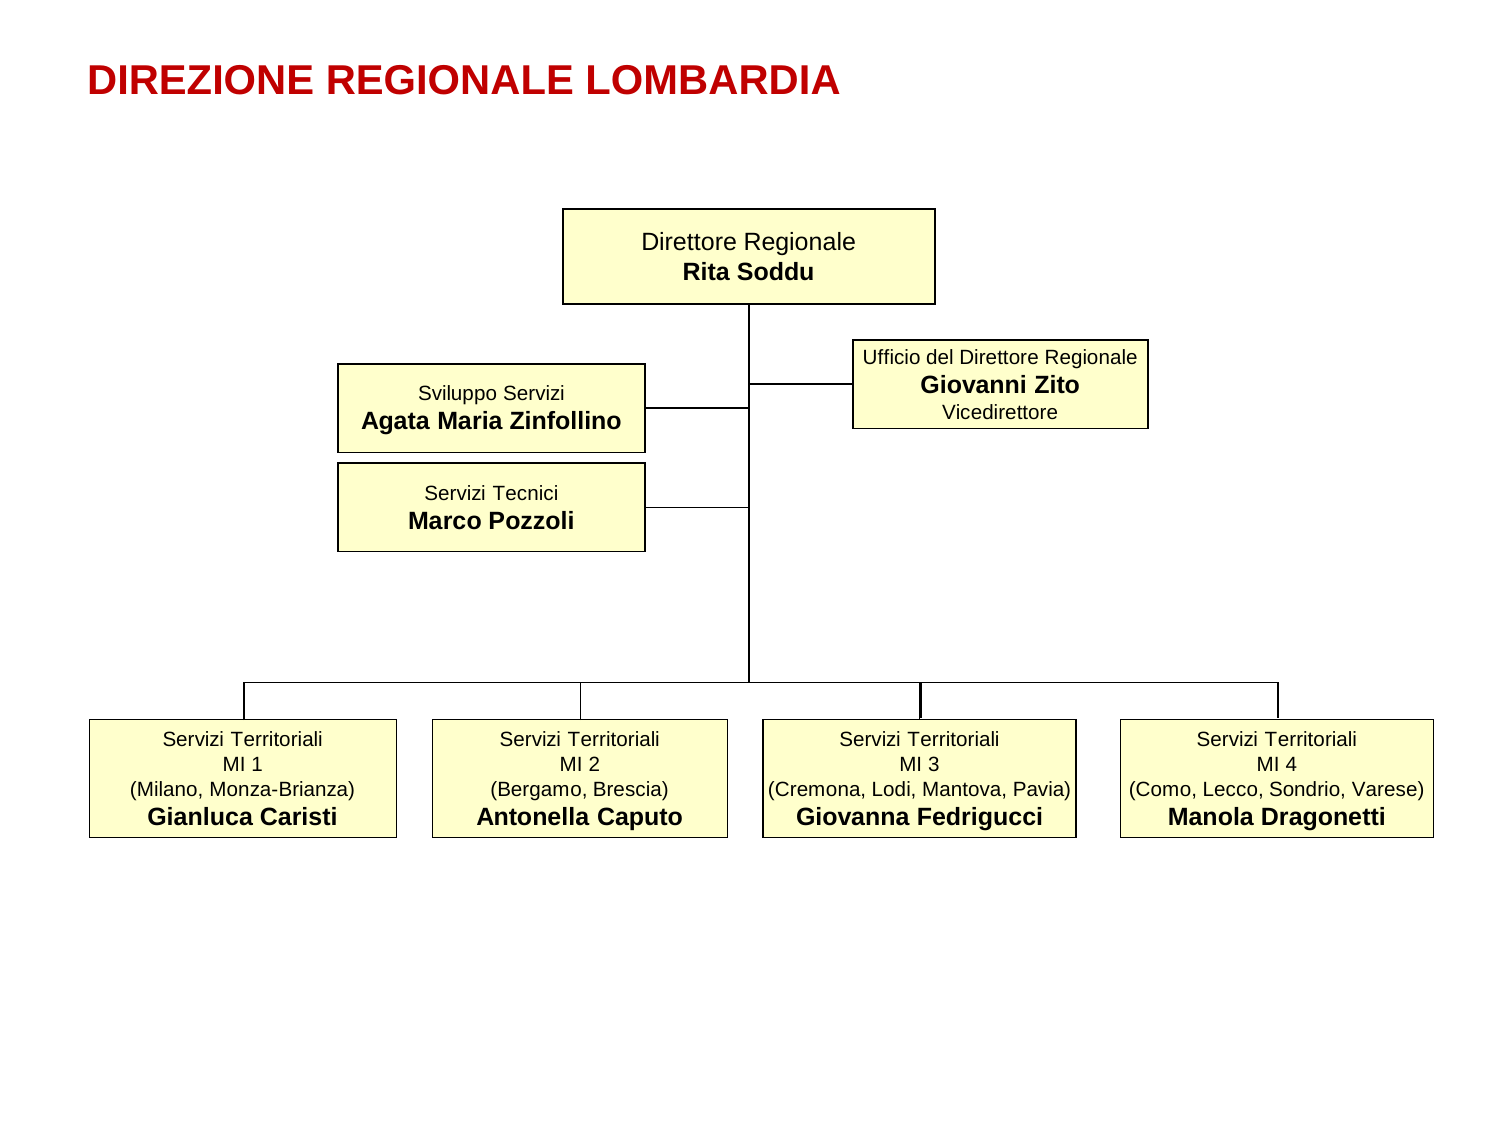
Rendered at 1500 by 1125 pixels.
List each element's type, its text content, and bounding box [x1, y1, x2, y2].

title DIREZIONE REGIONALE LOMBARDIA [72, 45, 1462, 128]
picture [88, 208, 1438, 846]
